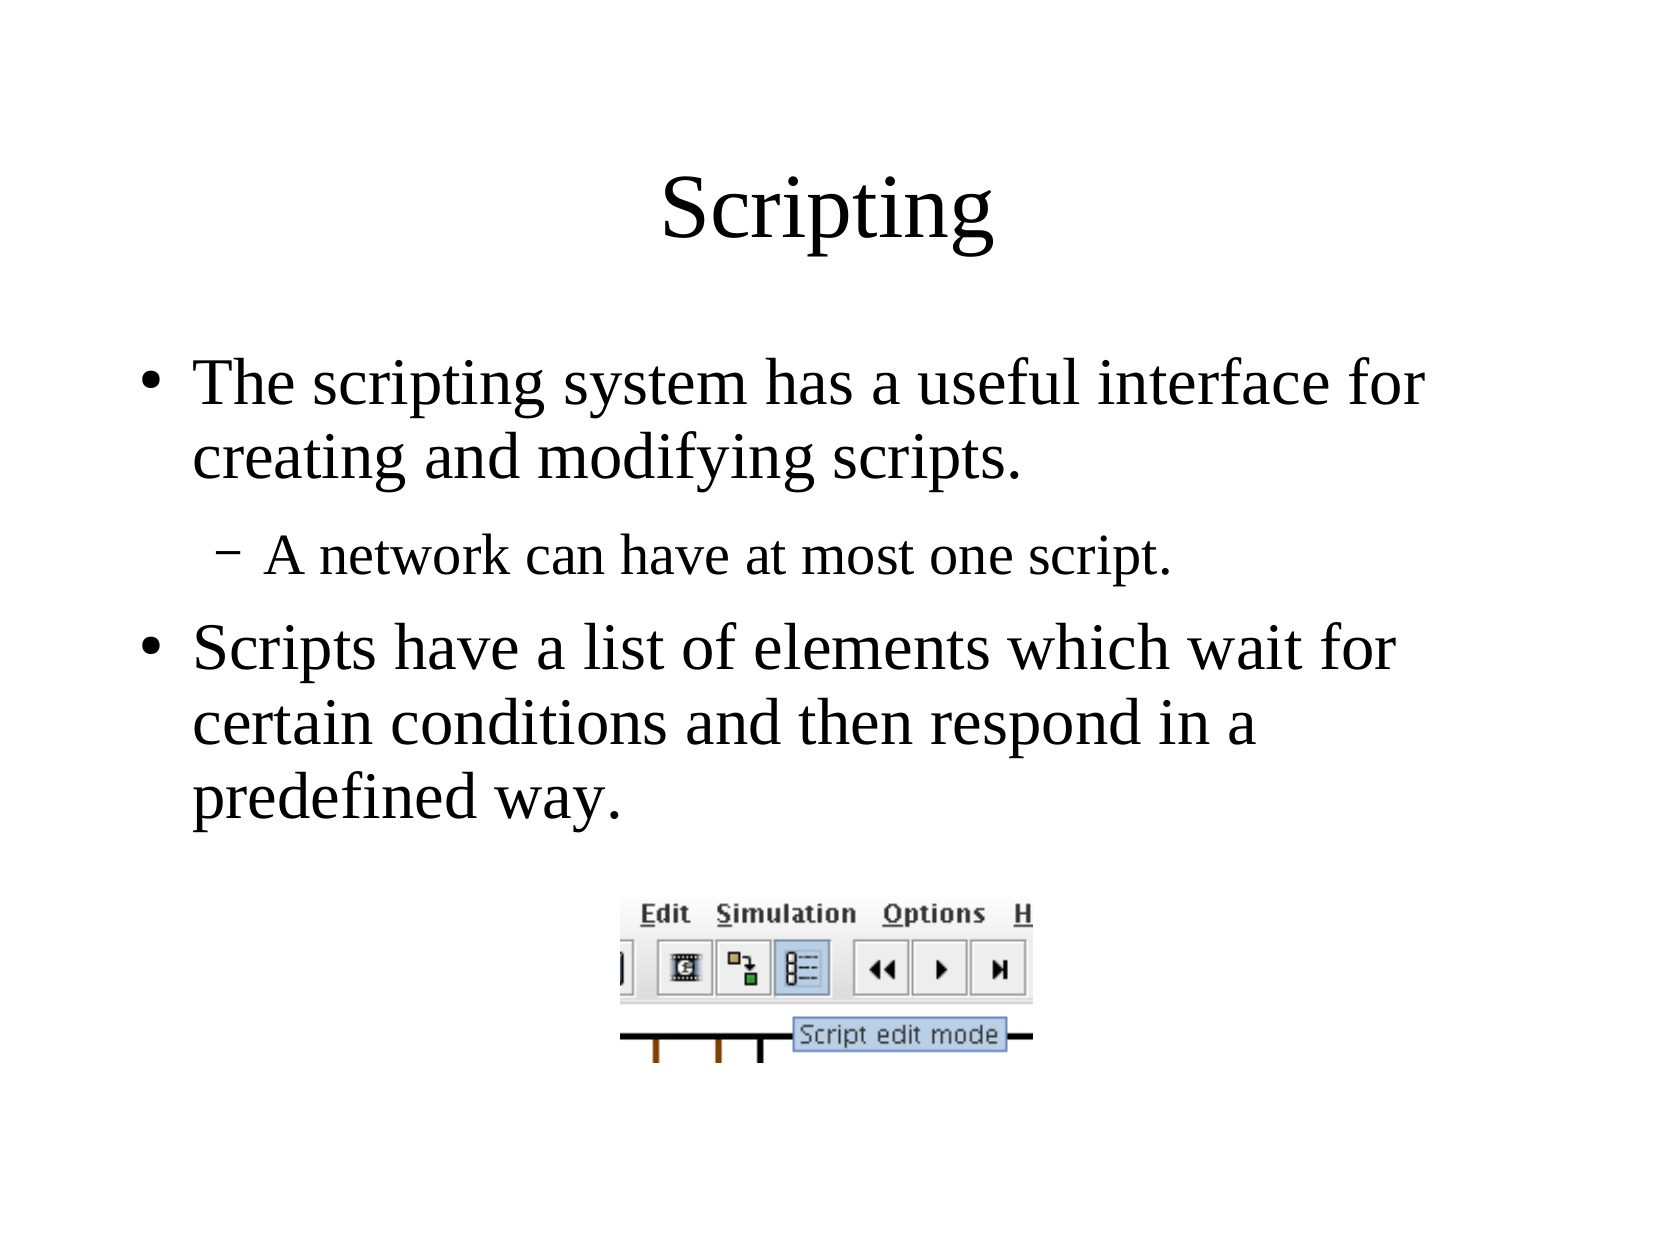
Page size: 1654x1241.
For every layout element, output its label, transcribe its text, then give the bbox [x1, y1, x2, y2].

list The scripting system has a useful interface for creating and modifying scripts. A network can have at most one script. Scripts have a list of elements which wait for certain conditions and then respond in a predefined way. [121, 344, 1534, 1127]
title Scripting [121, 102, 1534, 311]
picture [620, 894, 1033, 1063]
